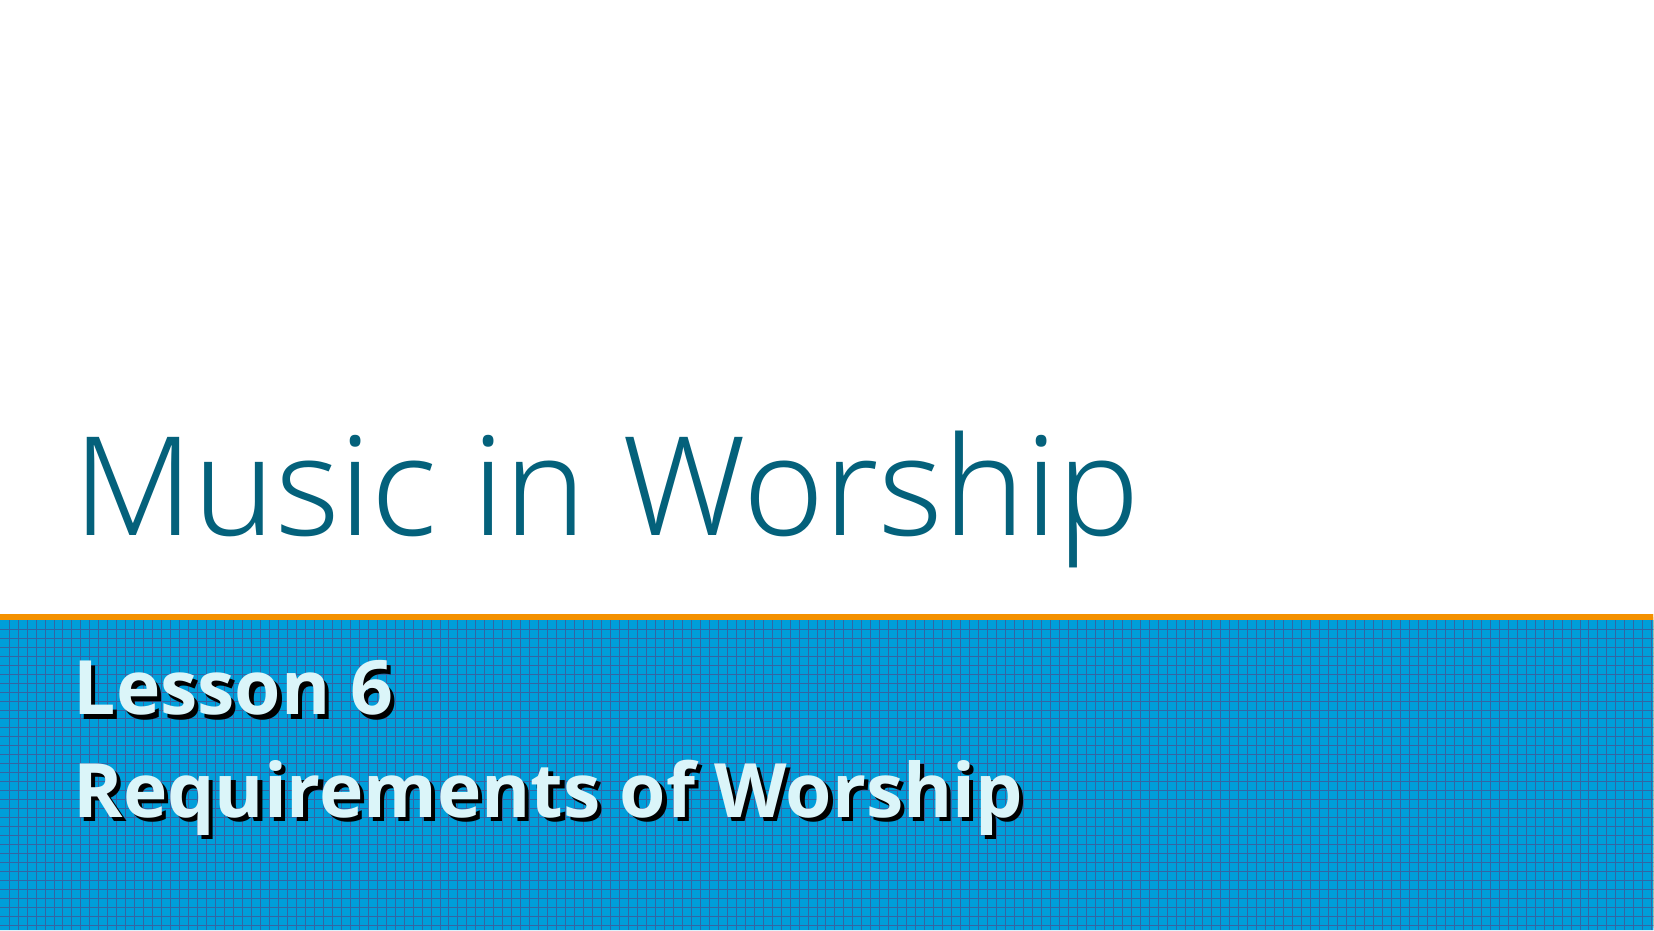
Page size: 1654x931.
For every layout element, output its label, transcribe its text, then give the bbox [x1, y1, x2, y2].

title Music in Worship [73, 44, 1551, 576]
subtitle Lesson 6 Requirements of Worship [73, 634, 1551, 840]
